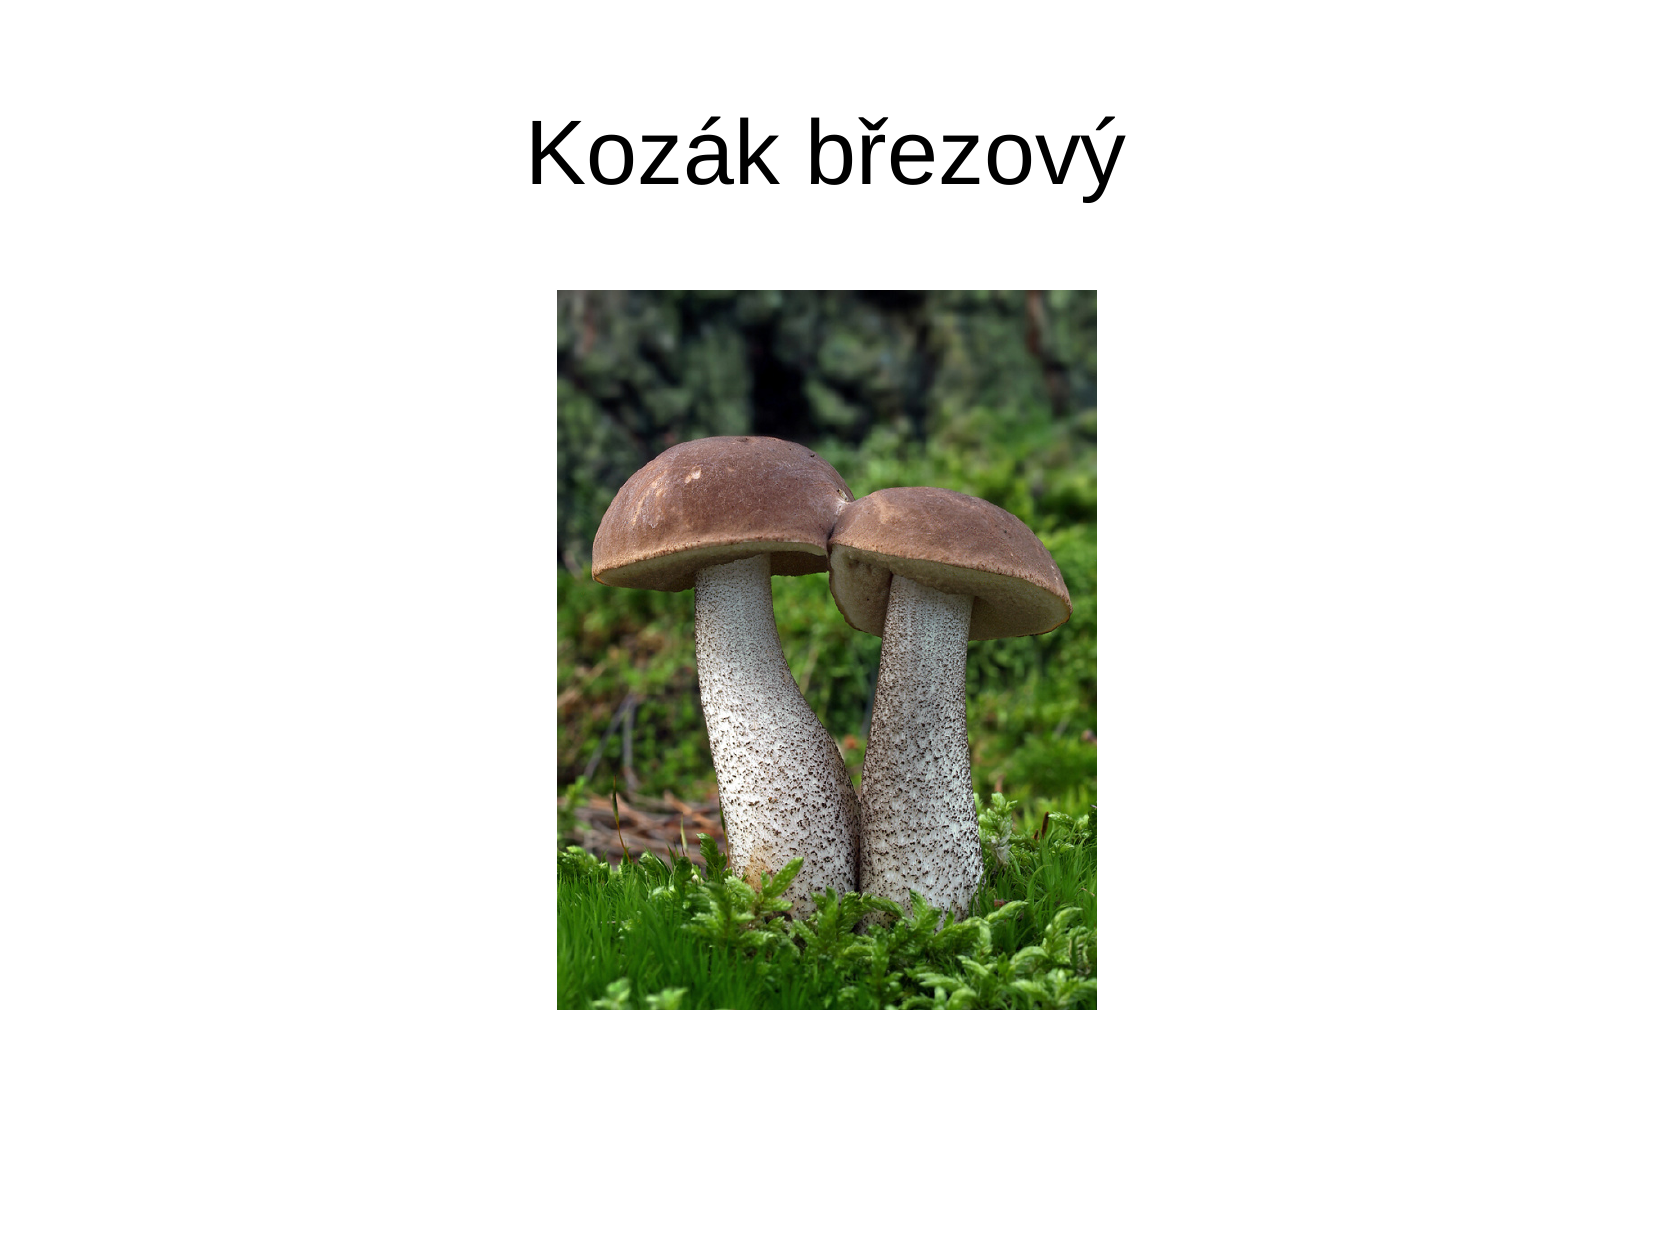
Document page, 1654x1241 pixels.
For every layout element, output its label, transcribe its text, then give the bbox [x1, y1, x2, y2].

picture [557, 290, 1097, 1010]
title Kozák březový [82, 49, 1571, 257]
